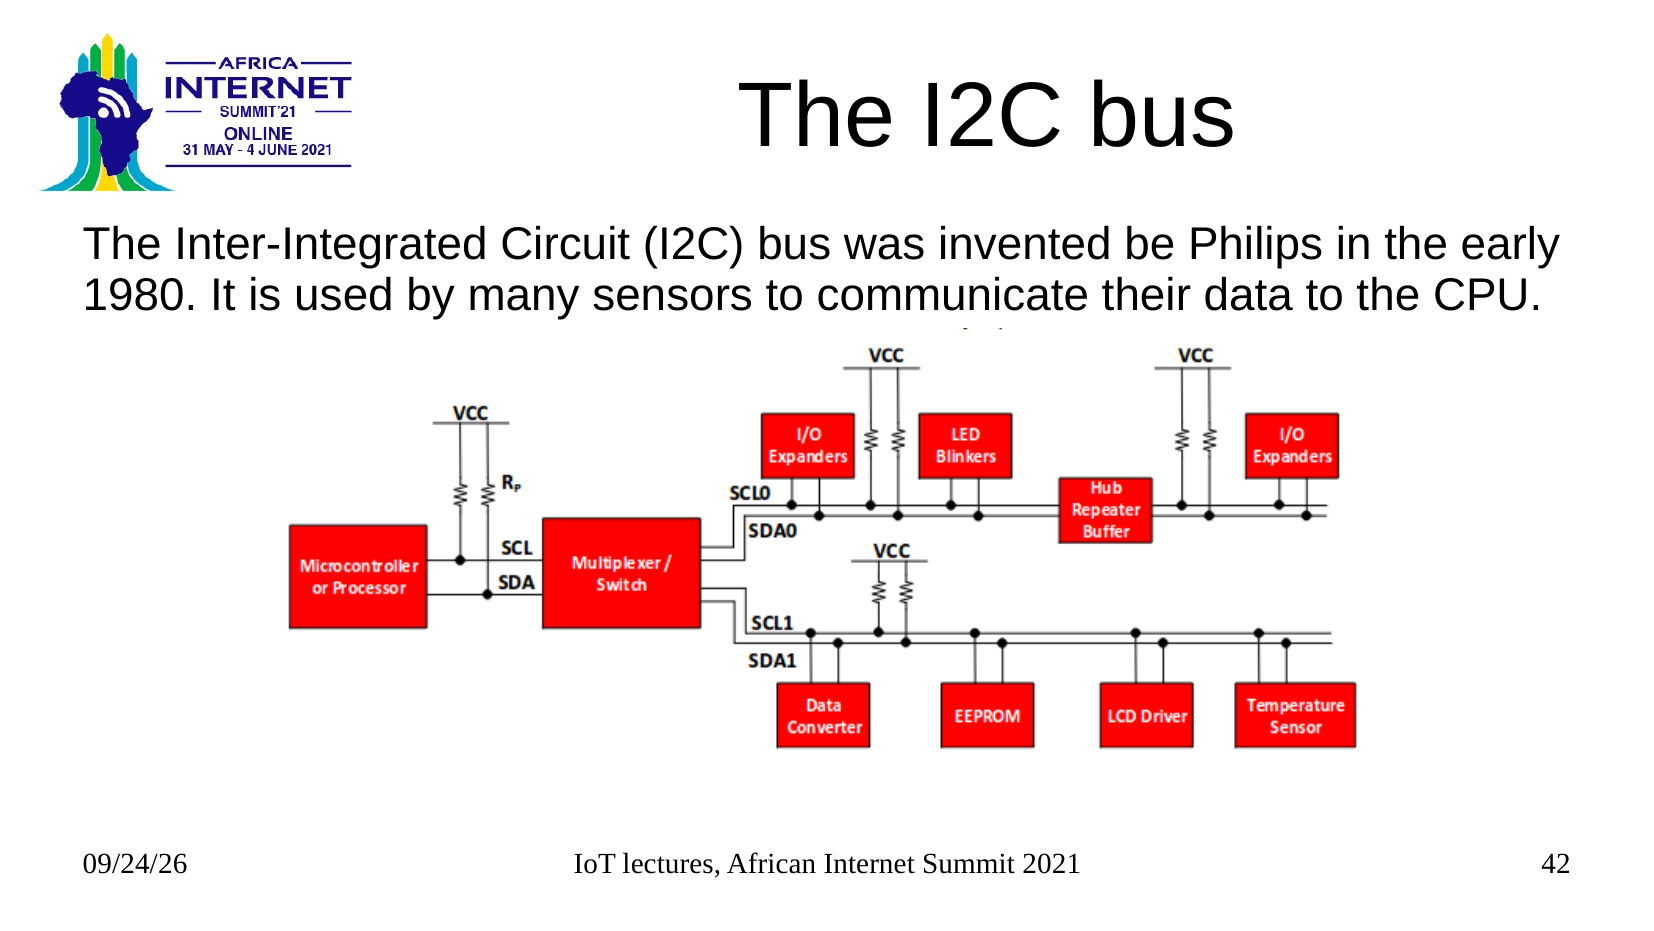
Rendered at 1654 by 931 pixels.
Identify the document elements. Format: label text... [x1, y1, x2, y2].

picture [236, 328, 1391, 758]
title The I2C bus [403, 37, 1571, 193]
list The Inter-Integrated Circuit (I2C) bus was invented be Philips in the early 1980. It is used by many sensors to communicate their data to the CPU. [82, 217, 1571, 758]
picture [9, 11, 384, 207]
